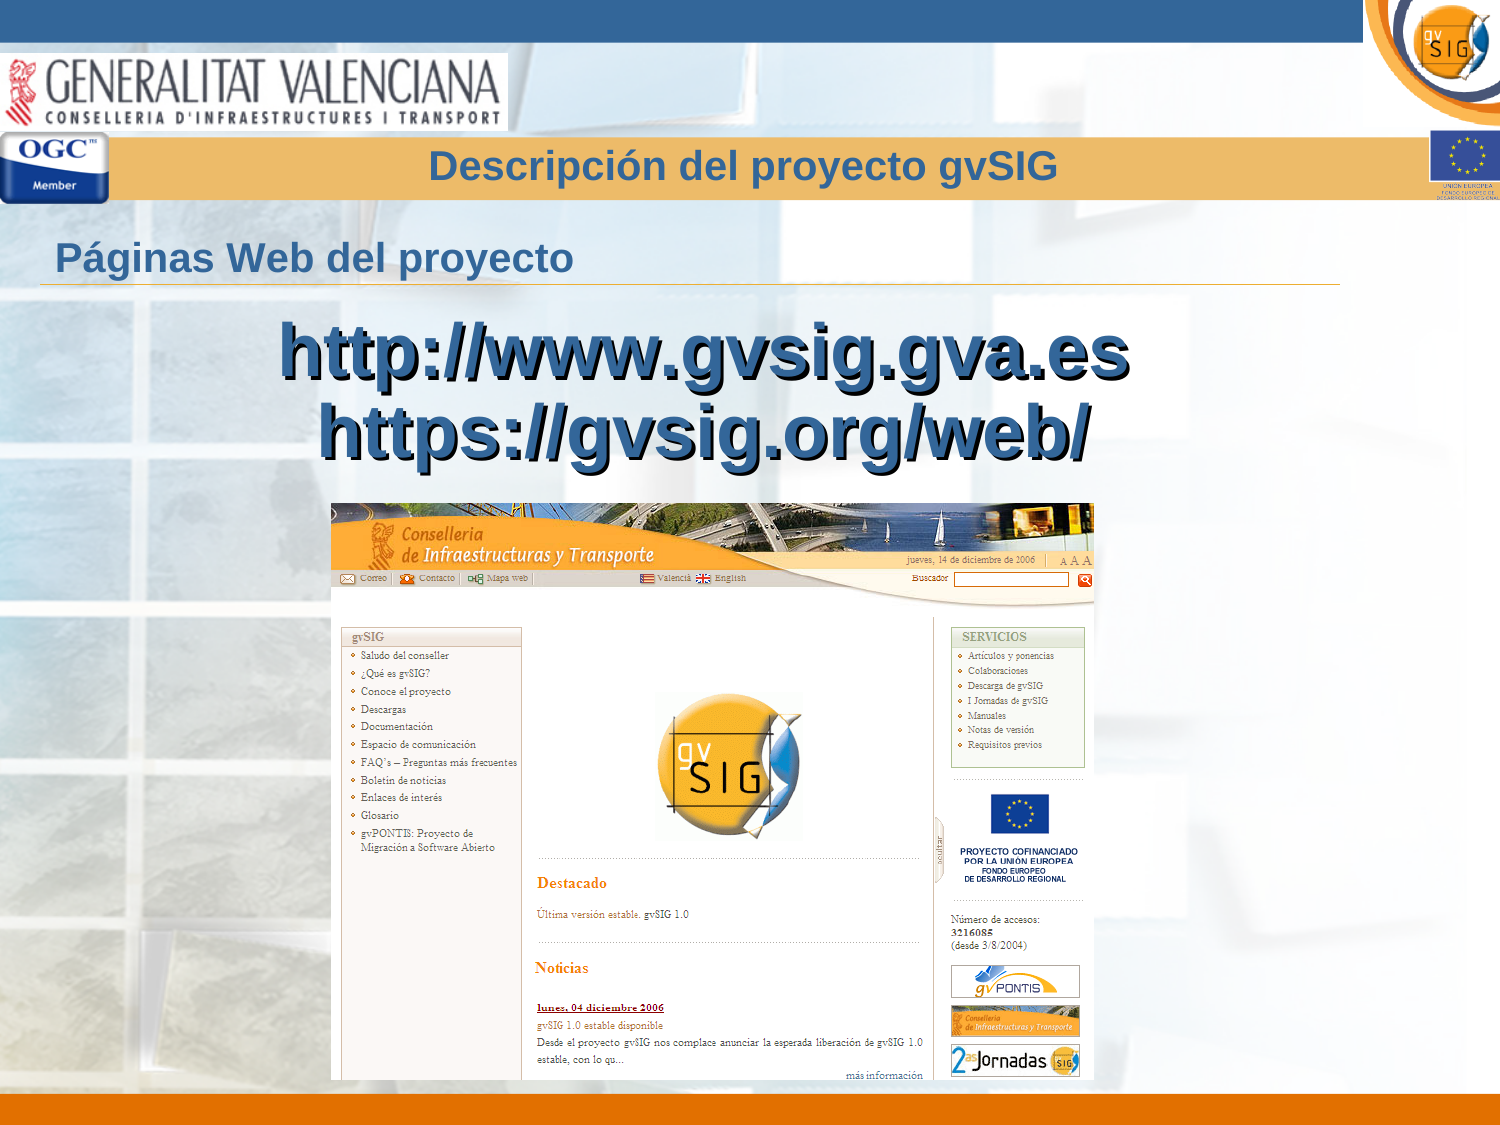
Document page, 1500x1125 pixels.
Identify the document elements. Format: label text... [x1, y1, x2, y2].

picture [331, 503, 1094, 1080]
text_box http://www.gvsig.gva.es https://gvsig.org/web/ [262, 304, 1180, 481]
text_box Descripción del proyecto gvSIG [0, 137, 1488, 203]
picture [1429, 129, 1500, 200]
picture [1363, 0, 1500, 127]
picture [0, 53, 508, 131]
picture [0, 132, 109, 137]
text_box Páginas Web del proyecto [40, 204, 691, 290]
